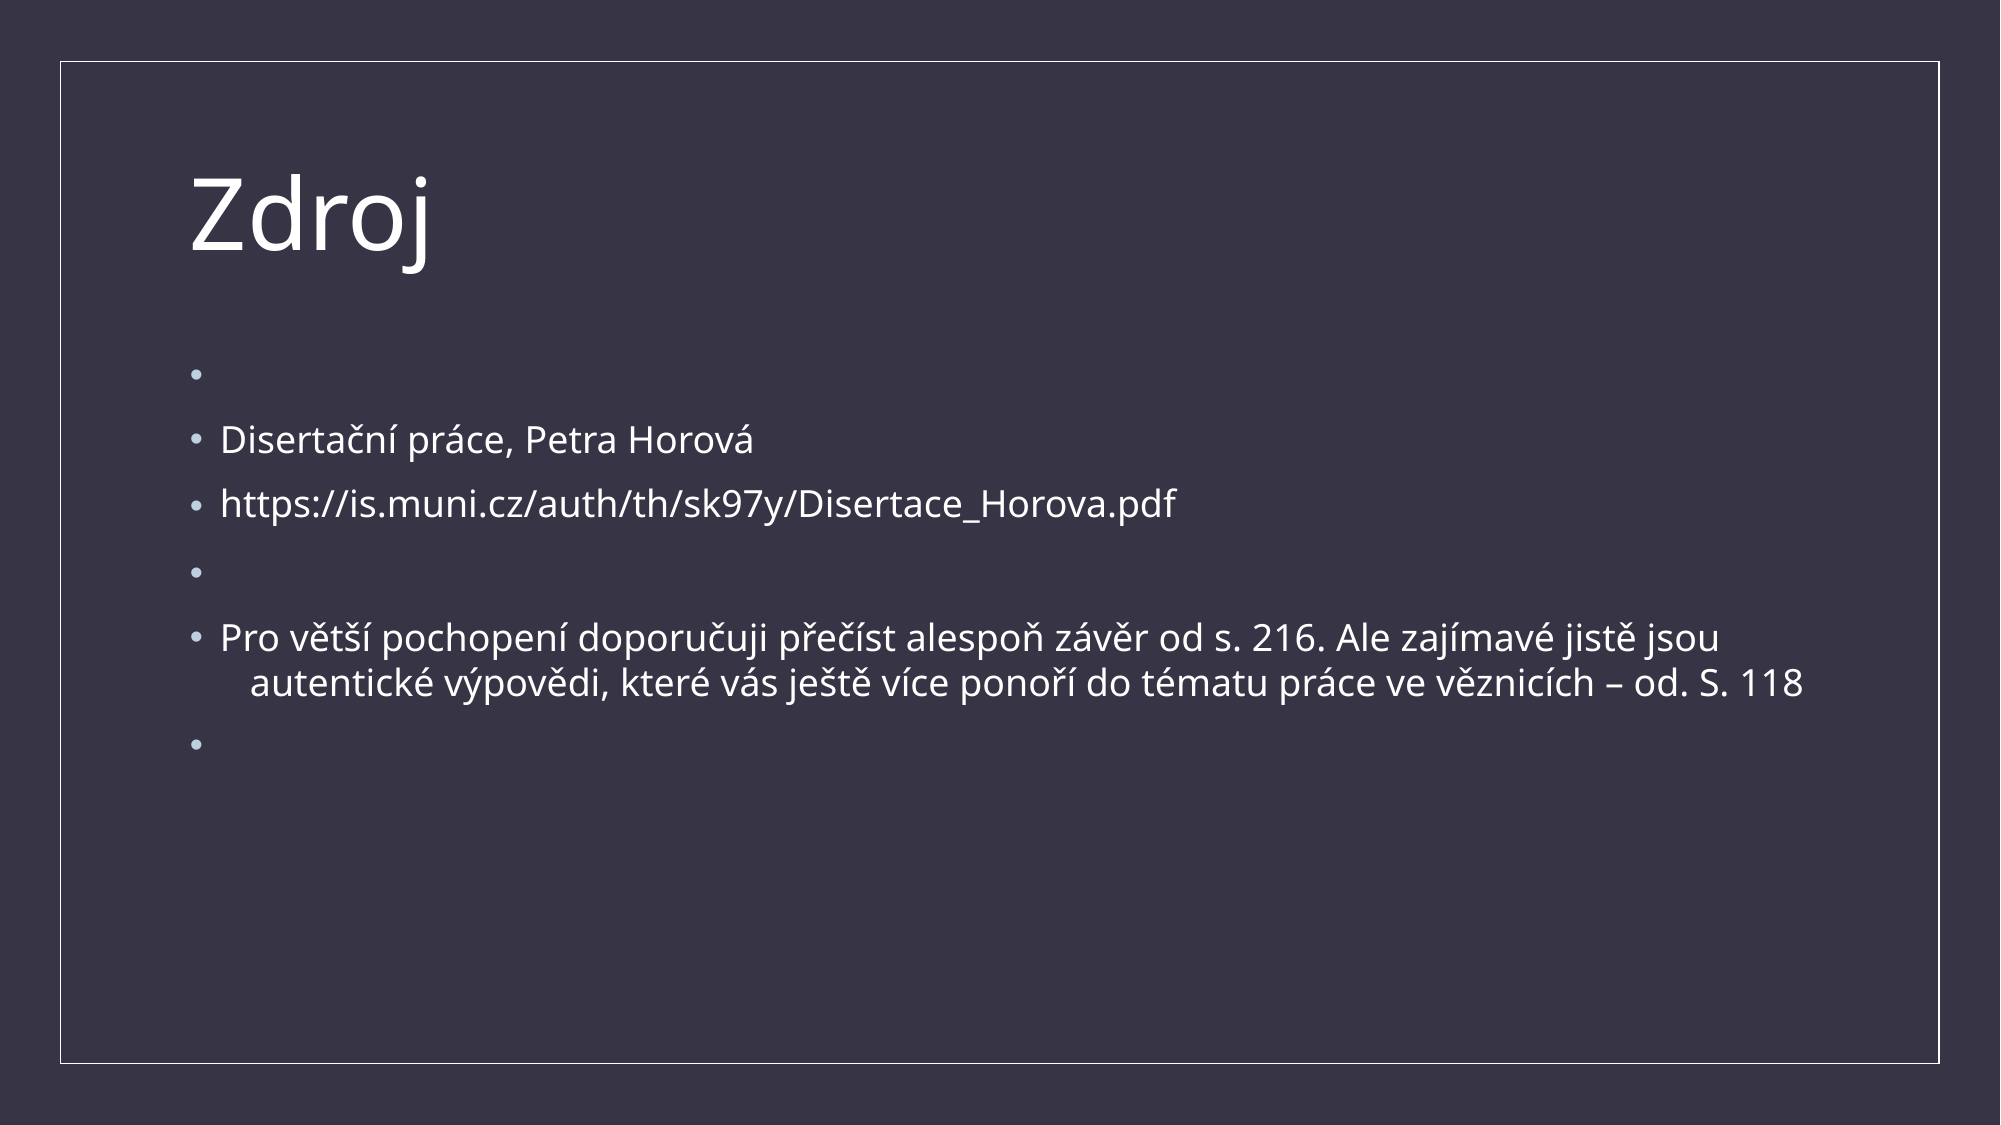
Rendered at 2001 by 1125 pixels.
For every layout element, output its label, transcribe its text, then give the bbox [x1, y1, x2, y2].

title Zdroj [174, 105, 1825, 331]
list Disertační práce, Petra Horová https://is.muni.cz/auth/th/sk97y/Disertace_Horova.pdf Pro větší pochopení doporučuji přečíst alespoň závěr od s. 216. Ale zajímavé jistě jsou autentické výpovědi, které vás ještě více ponoří do tématu práce ve věznicích – od. S. 118 [174, 345, 1825, 991]
